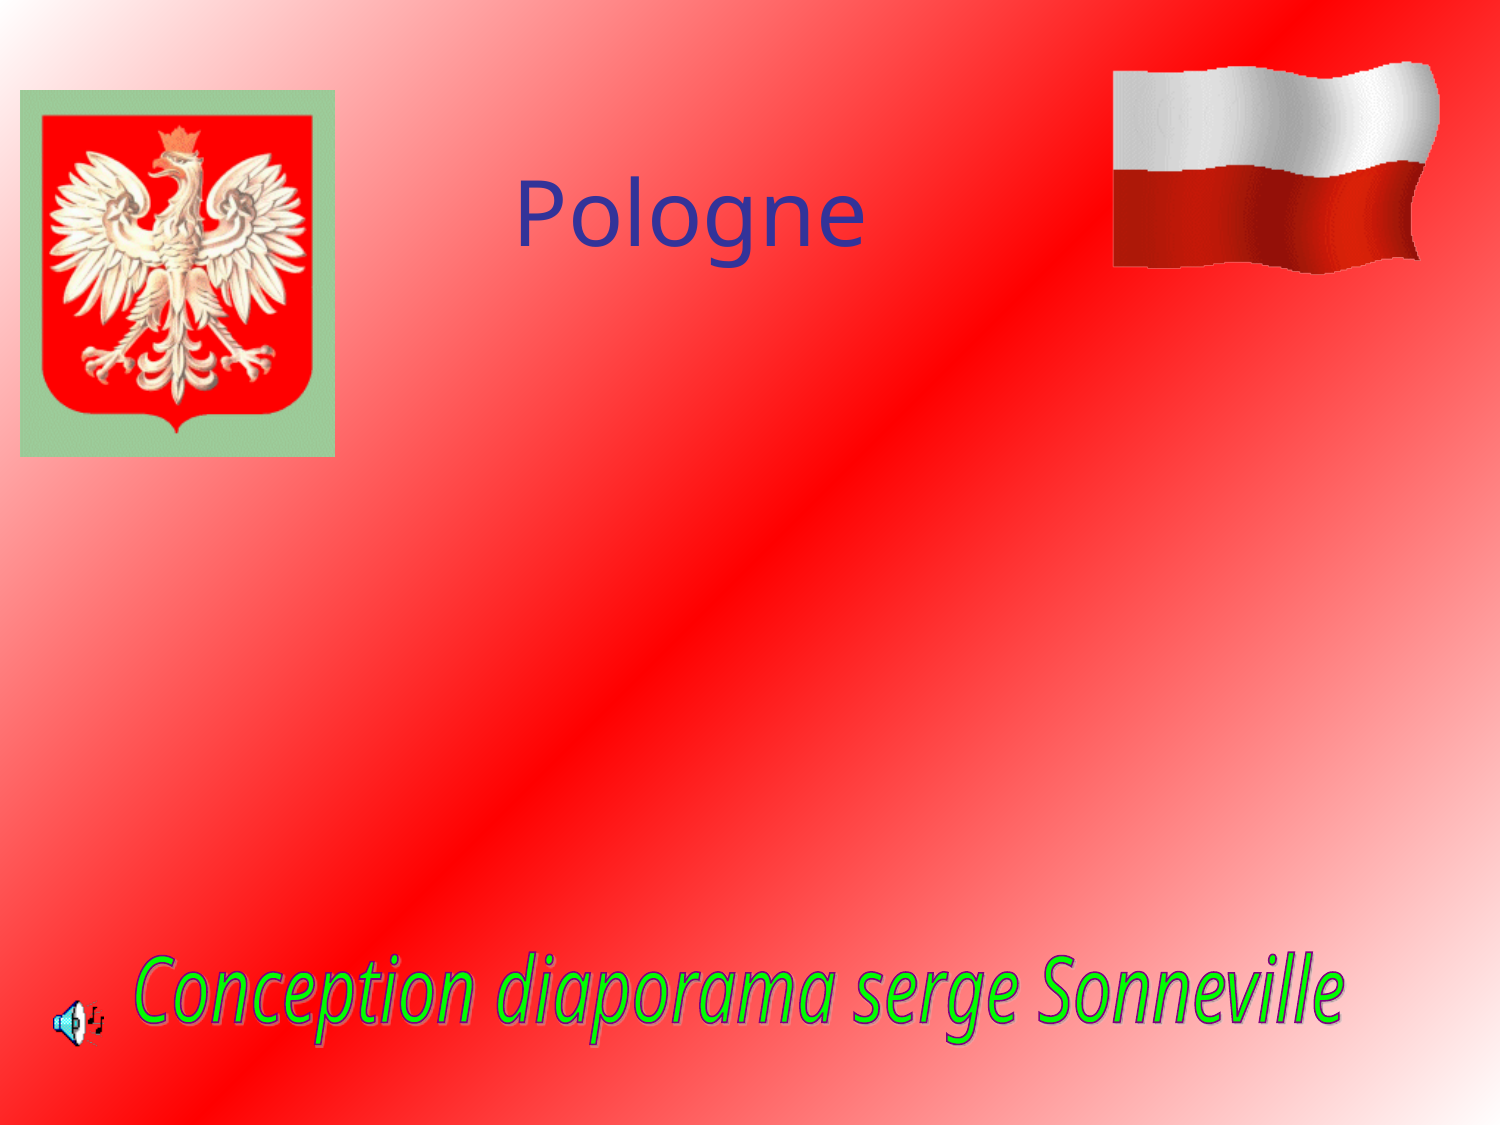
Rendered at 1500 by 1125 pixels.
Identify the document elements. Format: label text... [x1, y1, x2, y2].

text_box Conception diaporama serge Sonneville [1228, 972, 1261, 1023]
text_box Conception diaporama serge Sonneville [253, 971, 283, 1024]
text_box Conception diaporama serge Sonneville [737, 971, 793, 1023]
text_box Conception diaporama serge Sonneville [1259, 972, 1274, 1023]
text_box Conception diaporama serge Sonneville [314, 971, 353, 1045]
text_box Conception diaporama serge Sonneville [1039, 955, 1074, 1024]
text_box Conception diaporama serge Sonneville [135, 955, 175, 1024]
text_box Conception diaporama serge Sonneville [174, 972, 207, 1023]
text_box Conception diaporama serge Sonneville [589, 971, 629, 1045]
text_box Conception diaporama serge Sonneville [988, 971, 1018, 1024]
text_box Conception diaporama serge Sonneville [211, 971, 247, 1023]
text_box Conception diaporama serge Sonneville [1153, 971, 1189, 1023]
text_box Conception diaporama serge Sonneville [672, 971, 701, 1023]
text_box Conception diaporama serge Sonneville [1314, 971, 1344, 1024]
picture [20, 90, 335, 457]
text_box Conception diaporama serge Sonneville [799, 971, 835, 1024]
title Pologne [335, 90, 1340, 332]
text_box Conception diaporama serge Sonneville [1195, 971, 1225, 1024]
text_box Conception diaporama serge Sonneville [854, 971, 883, 1024]
picture [1104, 54, 1446, 286]
text_box Conception diaporama serge Sonneville [1277, 952, 1295, 1023]
text_box Conception diaporama serge Sonneville [497, 952, 536, 1024]
text_box Conception diaporama serge Sonneville [400, 972, 433, 1023]
text_box Conception diaporama serge Sonneville [284, 971, 315, 1024]
text_box Conception diaporama serge Sonneville [536, 972, 551, 1023]
text_box Conception diaporama serge Sonneville [437, 971, 473, 1023]
text_box Conception diaporama serge Sonneville [920, 971, 949, 1023]
text_box Conception diaporama serge Sonneville [946, 971, 984, 1045]
text_box Conception diaporama serge Sonneville [1294, 952, 1313, 1023]
text_box Conception diaporama serge Sonneville [634, 972, 668, 1023]
text_box Conception diaporama serge Sonneville [359, 961, 382, 1024]
text_box Conception diaporama serge Sonneville [555, 971, 591, 1024]
text_box Conception diaporama serge Sonneville [1076, 972, 1109, 1023]
text_box Conception diaporama serge Sonneville [699, 971, 735, 1024]
text_box Conception diaporama serge Sonneville [381, 972, 396, 1023]
text_box Conception diaporama serge Sonneville [887, 971, 917, 1024]
picture [53, 999, 104, 1050]
text_box Conception diaporama serge Sonneville [1113, 971, 1149, 1023]
